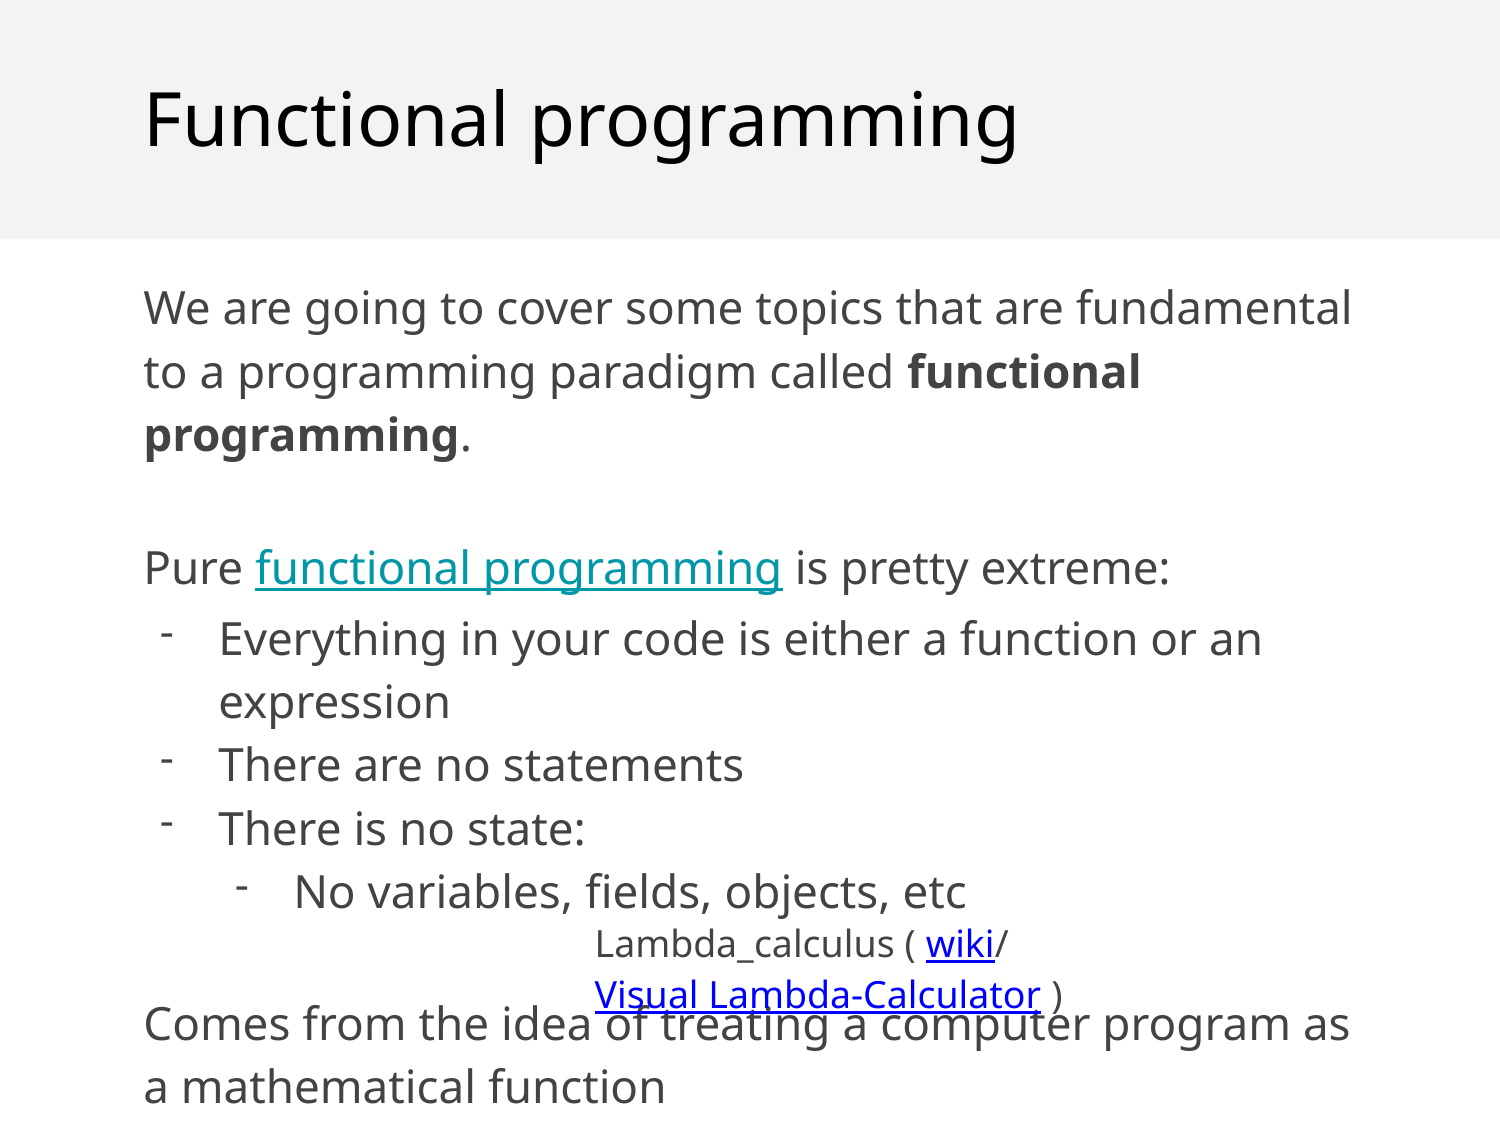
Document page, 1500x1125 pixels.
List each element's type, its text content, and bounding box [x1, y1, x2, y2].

text_box Lambda_calculus ( wiki/ Visual Lambda-Calculator ) [579, 909, 1465, 969]
list We are going to cover some topics that are fundamental to a programming paradigm called functional programming. Pure functional programming is pretty extreme: Everything in your code is either a function or an expression There are no statements There is no state: No variables, fields, objects, etc Comes from the idea of treating a computer program as a mathematical function [128, 255, 1372, 1004]
title Functional programming [128, 56, 1372, 183]
